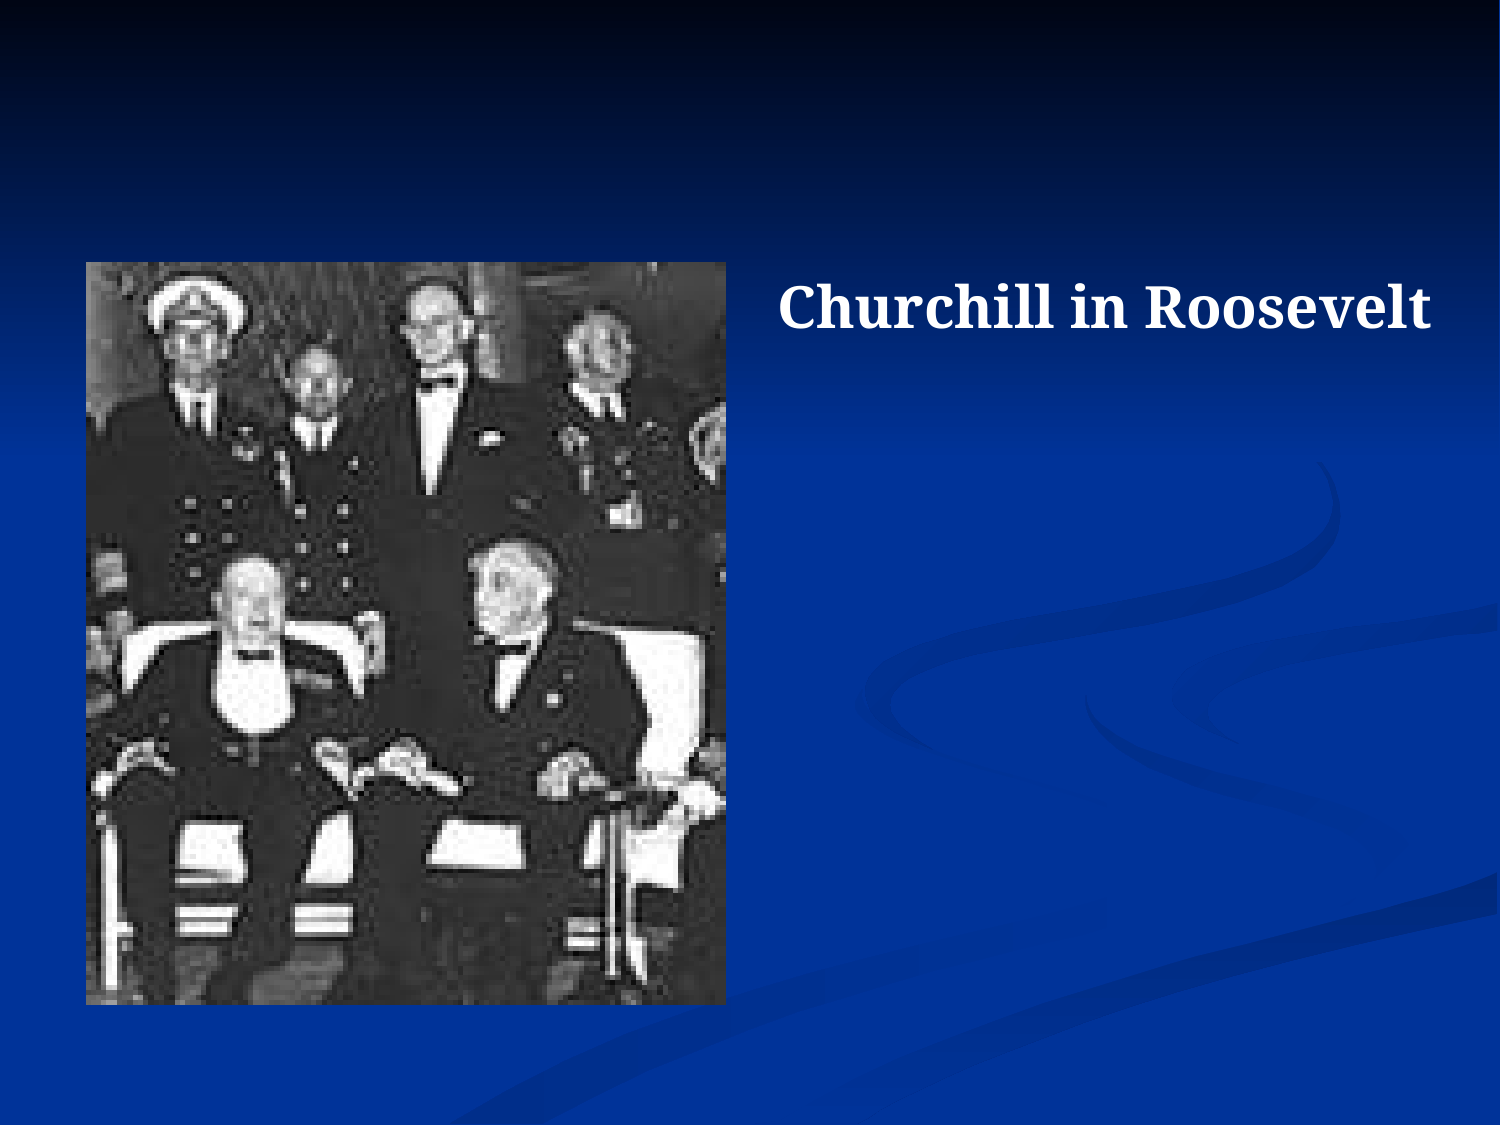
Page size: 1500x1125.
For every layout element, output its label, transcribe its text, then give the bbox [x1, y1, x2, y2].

text_box Churchill in Roosevelt [762, 262, 1425, 1005]
picture [86, 262, 726, 1005]
